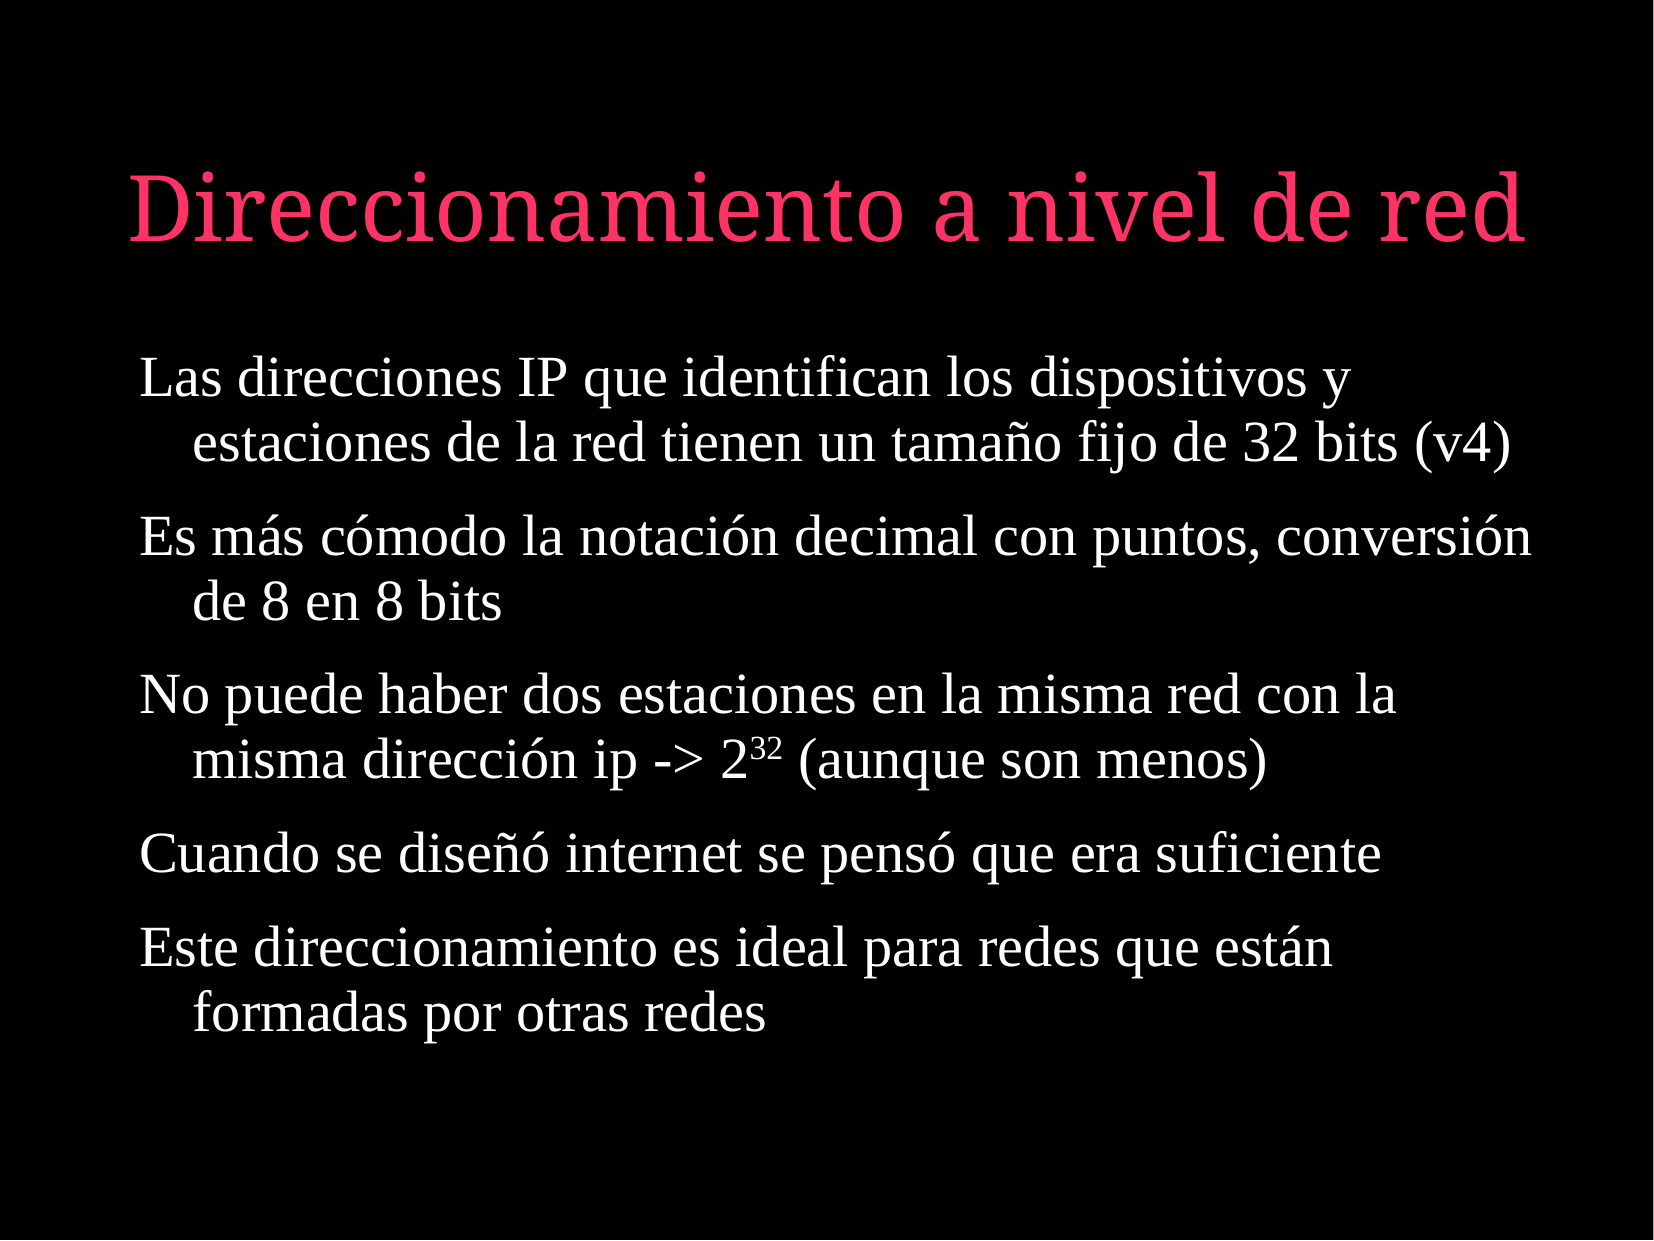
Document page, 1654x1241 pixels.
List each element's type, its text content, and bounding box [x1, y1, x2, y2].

list Las direcciones IP que identifican los dispositivos y estaciones de la red tienen un tamaño fijo de 32 bits (v4) Es más cómodo la notación decimal con puntos, conversión de 8 en 8 bits No puede haber dos estaciones en la misma red con la misma dirección ip -> 232 (aunque son menos) Cuando se diseñó internet se pensó que era suficiente Este direccionamiento es ideal para redes que están formadas por otras redes [121, 344, 1534, 1127]
title Direccionamiento a nivel de red [121, 102, 1534, 311]
